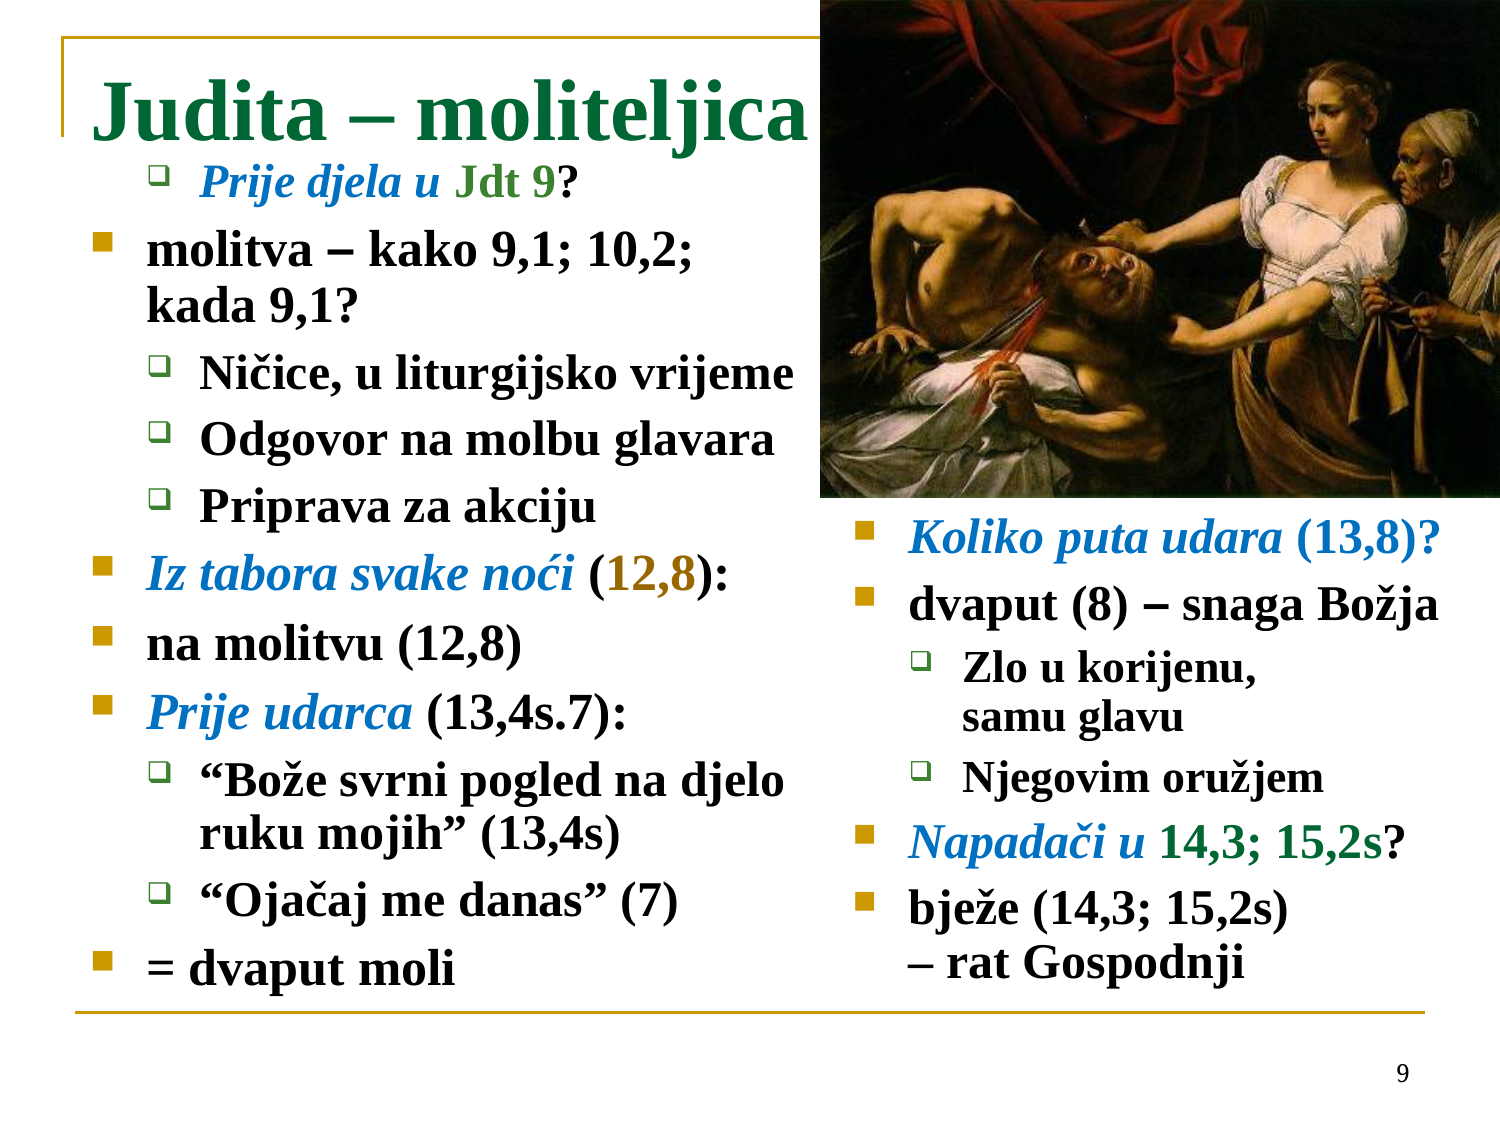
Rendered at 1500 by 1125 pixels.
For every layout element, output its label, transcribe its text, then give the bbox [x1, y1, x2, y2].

picture [820, 0, 1500, 498]
list Koliko puta udara (13,8)? dvaput (8) – snaga Božja Zlo u korijenu, samu glavu Njegovim oružjem Napadači u 14,3; 15,2s? bježe (14,3; 15,2s) – rat Gospodnji [837, 503, 1500, 1012]
title Judita – moliteljica [75, 45, 820, 148]
text_box <number> [1074, 1024, 1426, 1100]
list Prije djela u Jdt 9? molitva – kako 9,1; 10,2; kada 9,1? Ničice, u liturgijsko vrijeme Odgovor na molbu glavara Priprava za akciju Iz tabora svake noći (12,8): na molitvu (12,8) Prije udarca (13,4s.7): “Bože svrni pogled na djelo ruku mojih” (13,4s) “Ojačaj me danas” (7) = dvaput moli [74, 148, 821, 1012]
